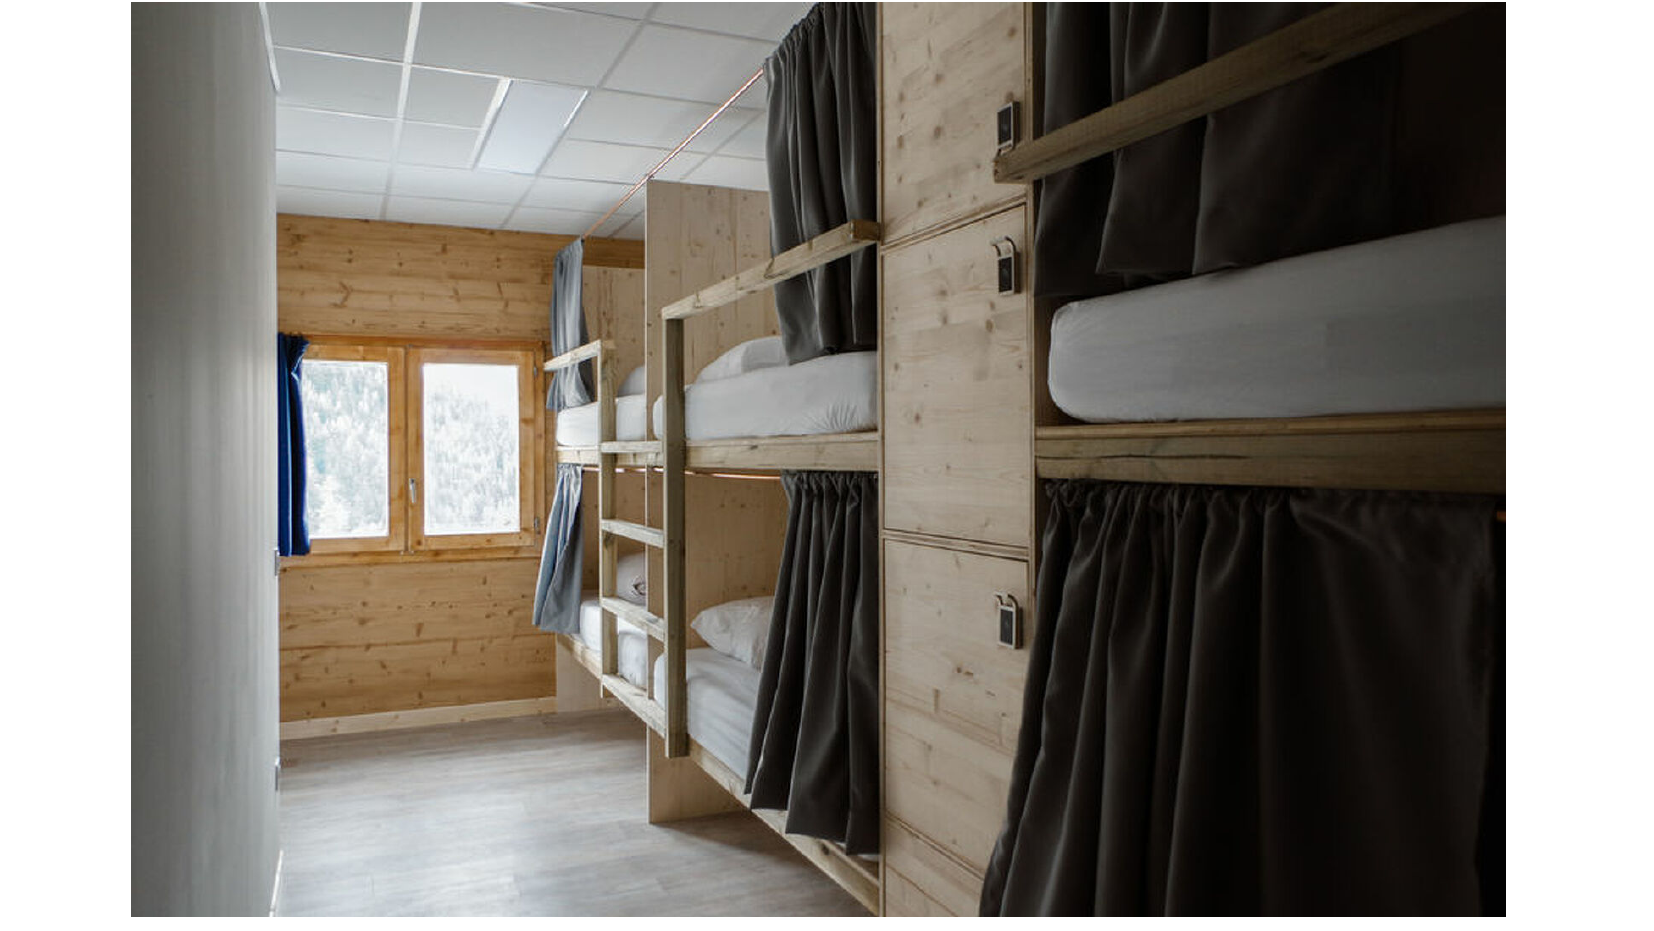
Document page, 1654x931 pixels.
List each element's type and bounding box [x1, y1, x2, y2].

picture [131, 2, 1506, 917]
